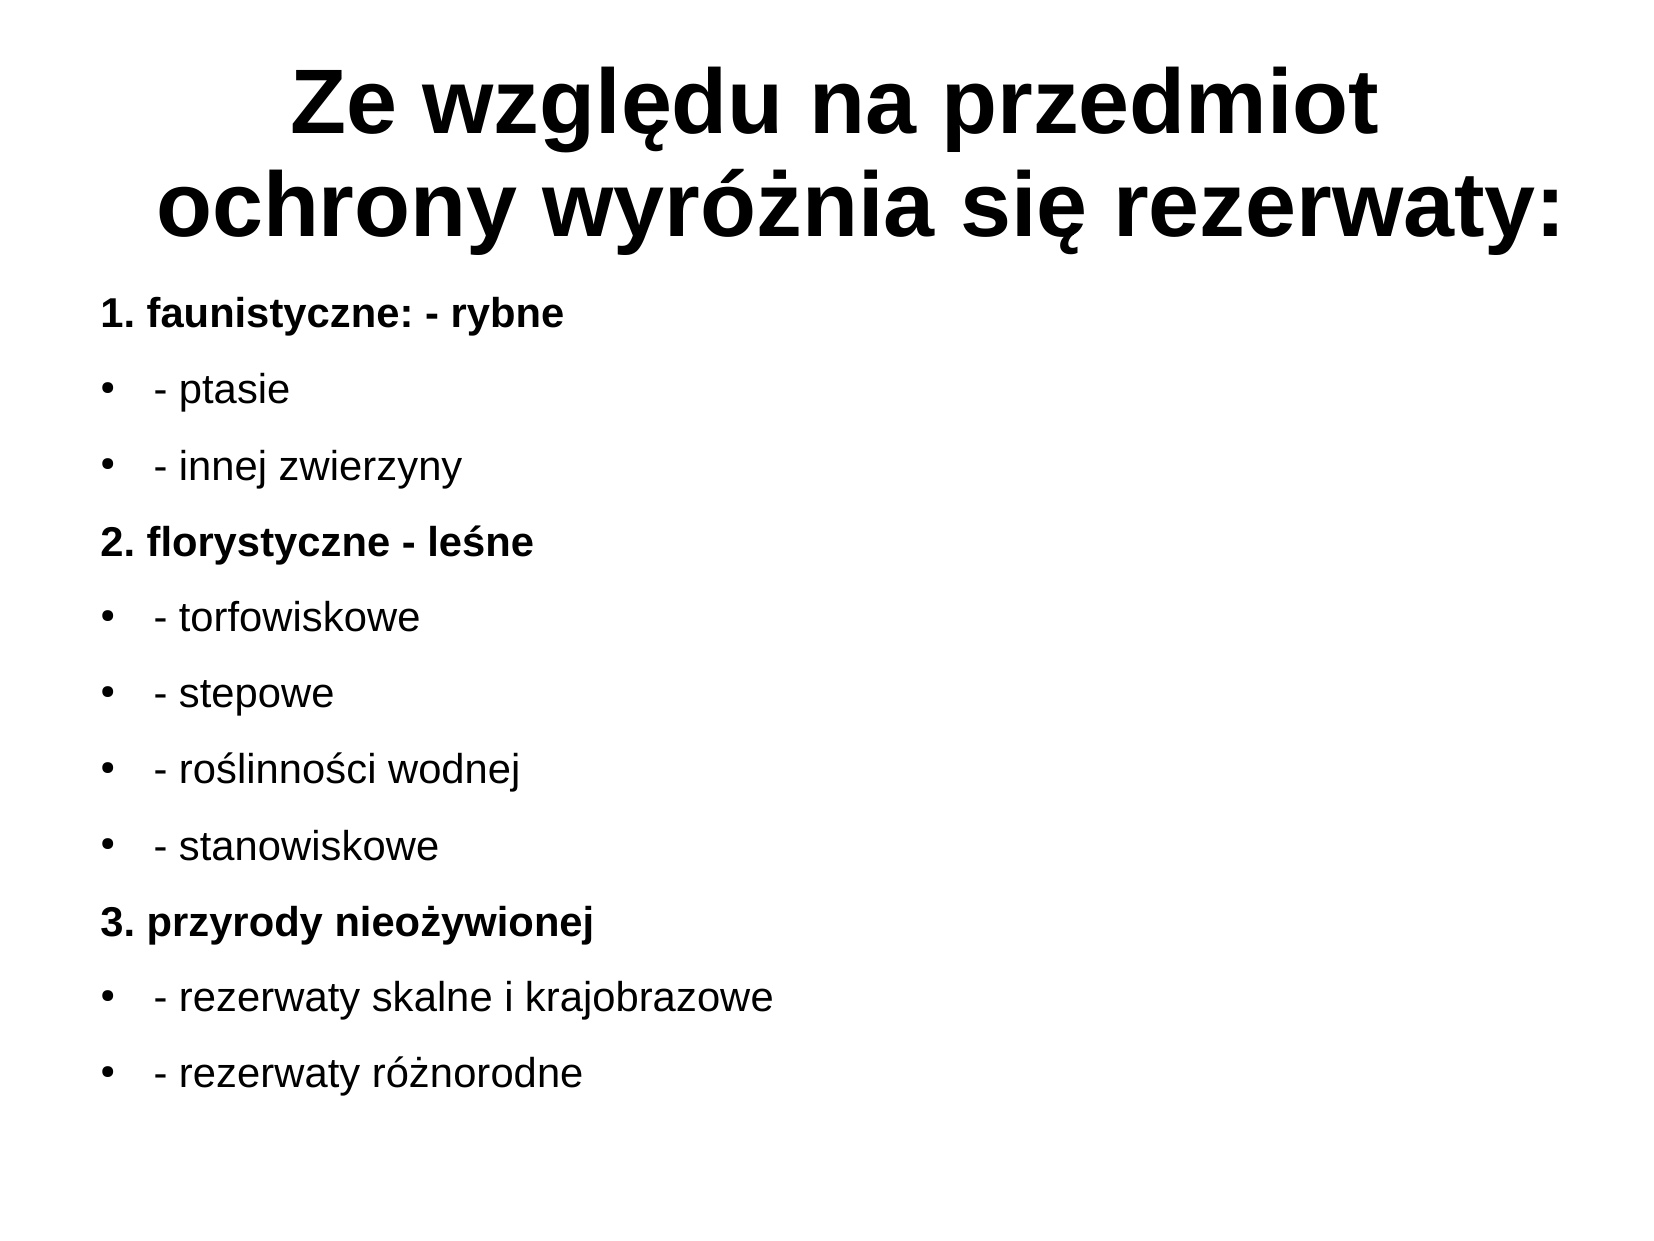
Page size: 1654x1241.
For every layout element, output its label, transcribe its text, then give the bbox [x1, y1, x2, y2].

title Ze względu na przedmiot ochrony wyróżnia się rezerwaty: [82, 50, 1571, 256]
list 1. faunistyczne: - rybne - ptasie - innej zwierzyny 2. florystyczne - leśne - torfowiskowe - stepowe - roślinności wodnej - stanowiskowe 3. przyrody nieożywionej - rezerwaty skalne i krajobrazowe - rezerwaty różnorodne [82, 290, 1571, 1103]
